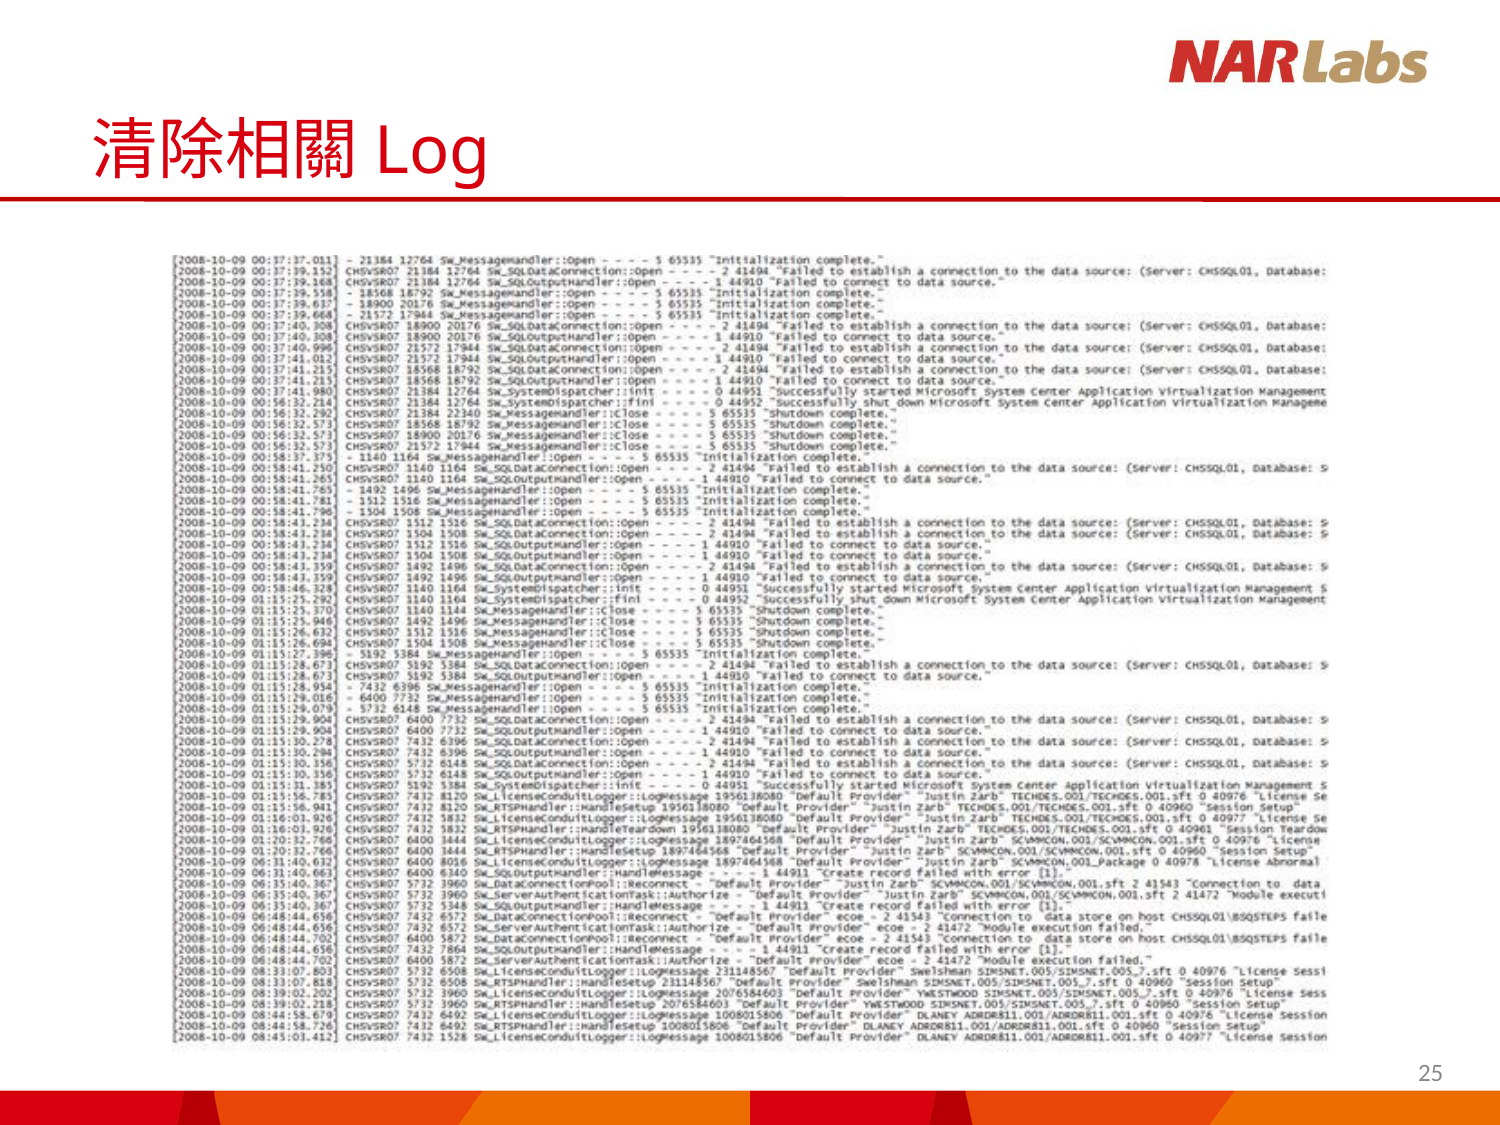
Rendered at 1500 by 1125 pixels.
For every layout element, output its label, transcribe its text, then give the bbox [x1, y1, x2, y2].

text_box 21 [1414, 1056, 1448, 1090]
text_box [171, 255, 1329, 1051]
title 清除相關Log [89, 107, 1411, 189]
